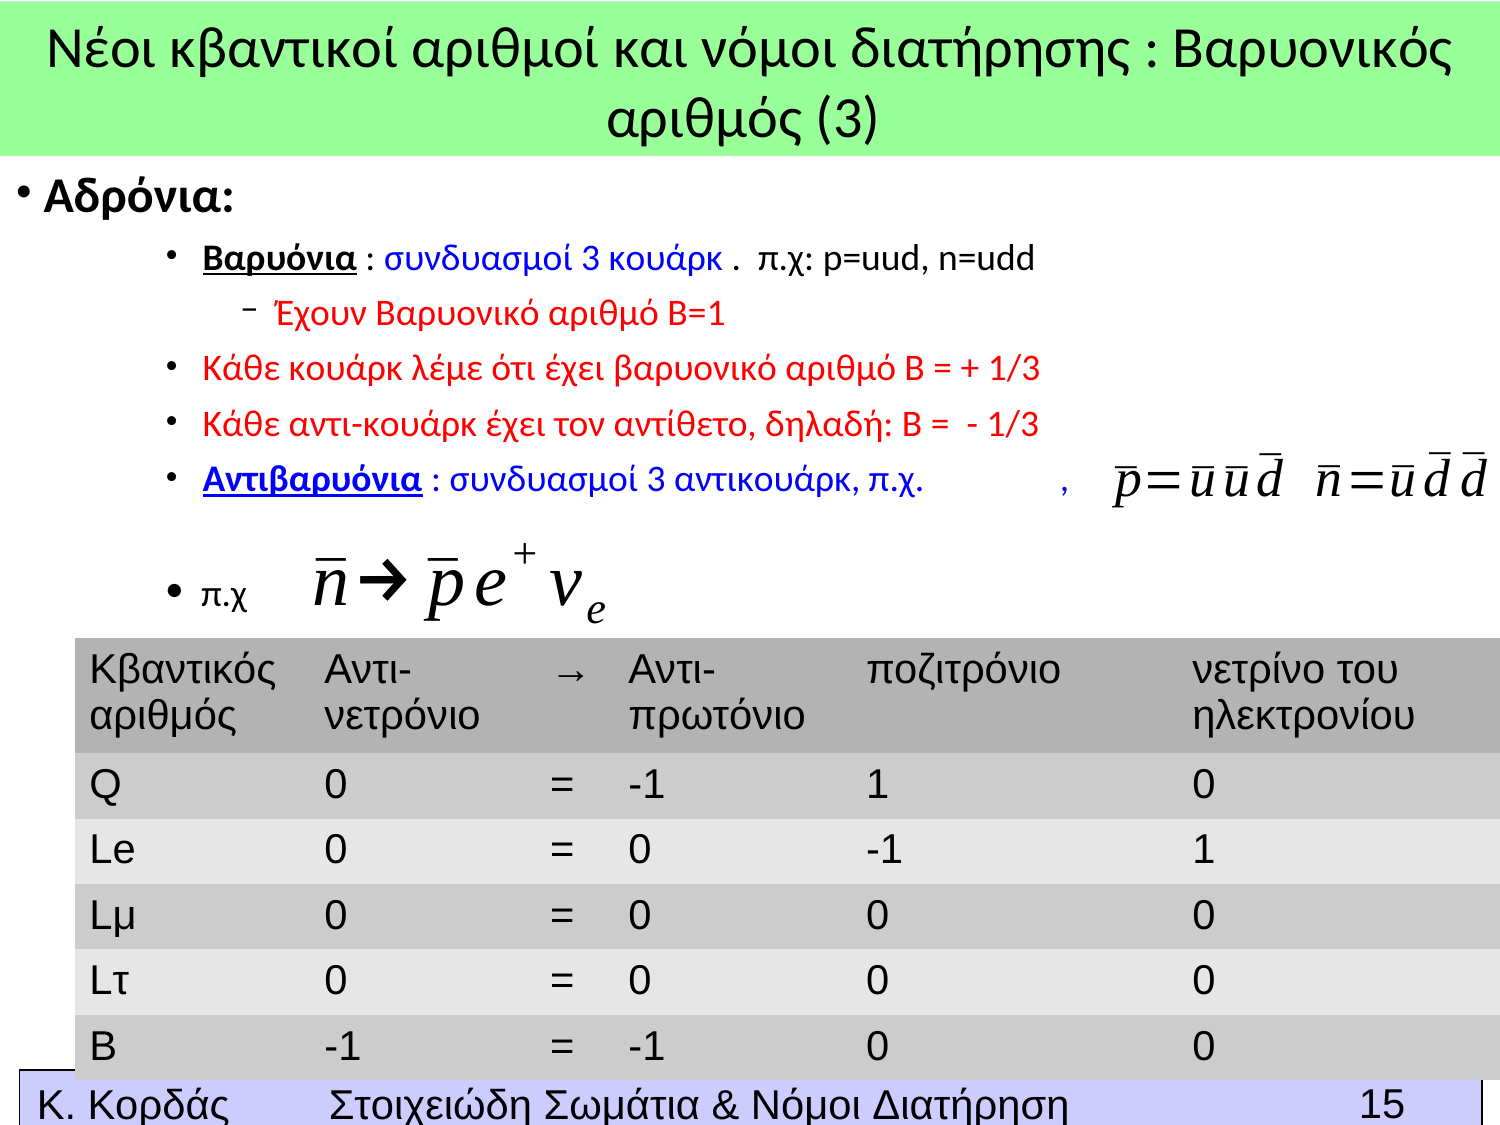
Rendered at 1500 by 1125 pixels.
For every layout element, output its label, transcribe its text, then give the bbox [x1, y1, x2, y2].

table_cell = [535, 884, 614, 949]
table_cell -1 [851, 819, 1178, 884]
table_cell Q [75, 753, 310, 819]
table_cell 0 [310, 819, 535, 884]
table_cell 0 [851, 1015, 1178, 1080]
table_cell 1 [851, 753, 1178, 819]
table_cell = [535, 753, 614, 819]
table_cell -1 [614, 753, 851, 819]
chart [1302, 449, 1500, 510]
table_header Κβαντικός αριθμός [75, 638, 310, 753]
table_cell 0 [1178, 884, 1500, 949]
table_cell 1 [1178, 819, 1500, 884]
chart [1095, 450, 1300, 511]
table_cell 0 [1178, 753, 1500, 819]
table_cell 0 [851, 884, 1178, 949]
table_cell 0 [1178, 1015, 1500, 1080]
table_cell 0 [1178, 949, 1500, 1015]
text_box Νέοι κβαντικοί αριθμοί και νόμοι διατήρησης : Βαρυονικός αριθμός (3) [0, 1, 1500, 156]
table_cell 0 [614, 819, 851, 884]
table_cell 0 [310, 753, 535, 819]
table_cell 0 [851, 949, 1178, 1015]
table_cell = [535, 1015, 614, 1080]
table_cell Β [75, 1015, 310, 1080]
table_cell = [535, 949, 614, 1015]
table_header νετρίνο του ηλεκτρονίου [1178, 638, 1500, 753]
table_header → [535, 638, 614, 753]
table_cell 0 [310, 949, 535, 1015]
table_cell 0 [614, 949, 851, 1015]
chart [294, 526, 626, 632]
table_cell 0 [614, 884, 851, 949]
table_cell -1 [310, 1015, 535, 1080]
table_cell 0 [310, 884, 535, 949]
table_cell -1 [614, 1015, 851, 1080]
table_cell Lτ [75, 949, 310, 1015]
table_header ποζιτρόνιο [851, 638, 1178, 753]
table_header Αντι-νετρόνιο [310, 638, 535, 753]
table_cell Le [75, 819, 310, 884]
table_cell = [535, 819, 614, 884]
table_cell Lμ [75, 884, 310, 949]
table_header Αντι-πρωτόνιο [614, 638, 851, 753]
text_box Αδρόνια: Βαρυόνια : συνδυασμοί 3 κουάρκ . π.χ: p=uud, n=udd Έχουν Bαρυονικό αριθμό B=1 Κάθε κουάρκ λέμε ότι έχει βαρυονικό αριθμό Β = + 1/3 Κάθε αντι-κουάρκ έχει τον αντίθετο, δηλαδή: Β = - 1/3 Αντιβαρυόνια : συνδυασμοί 3 αντικουάρκ, π.χ. , π.χ [0, 154, 1424, 1013]
